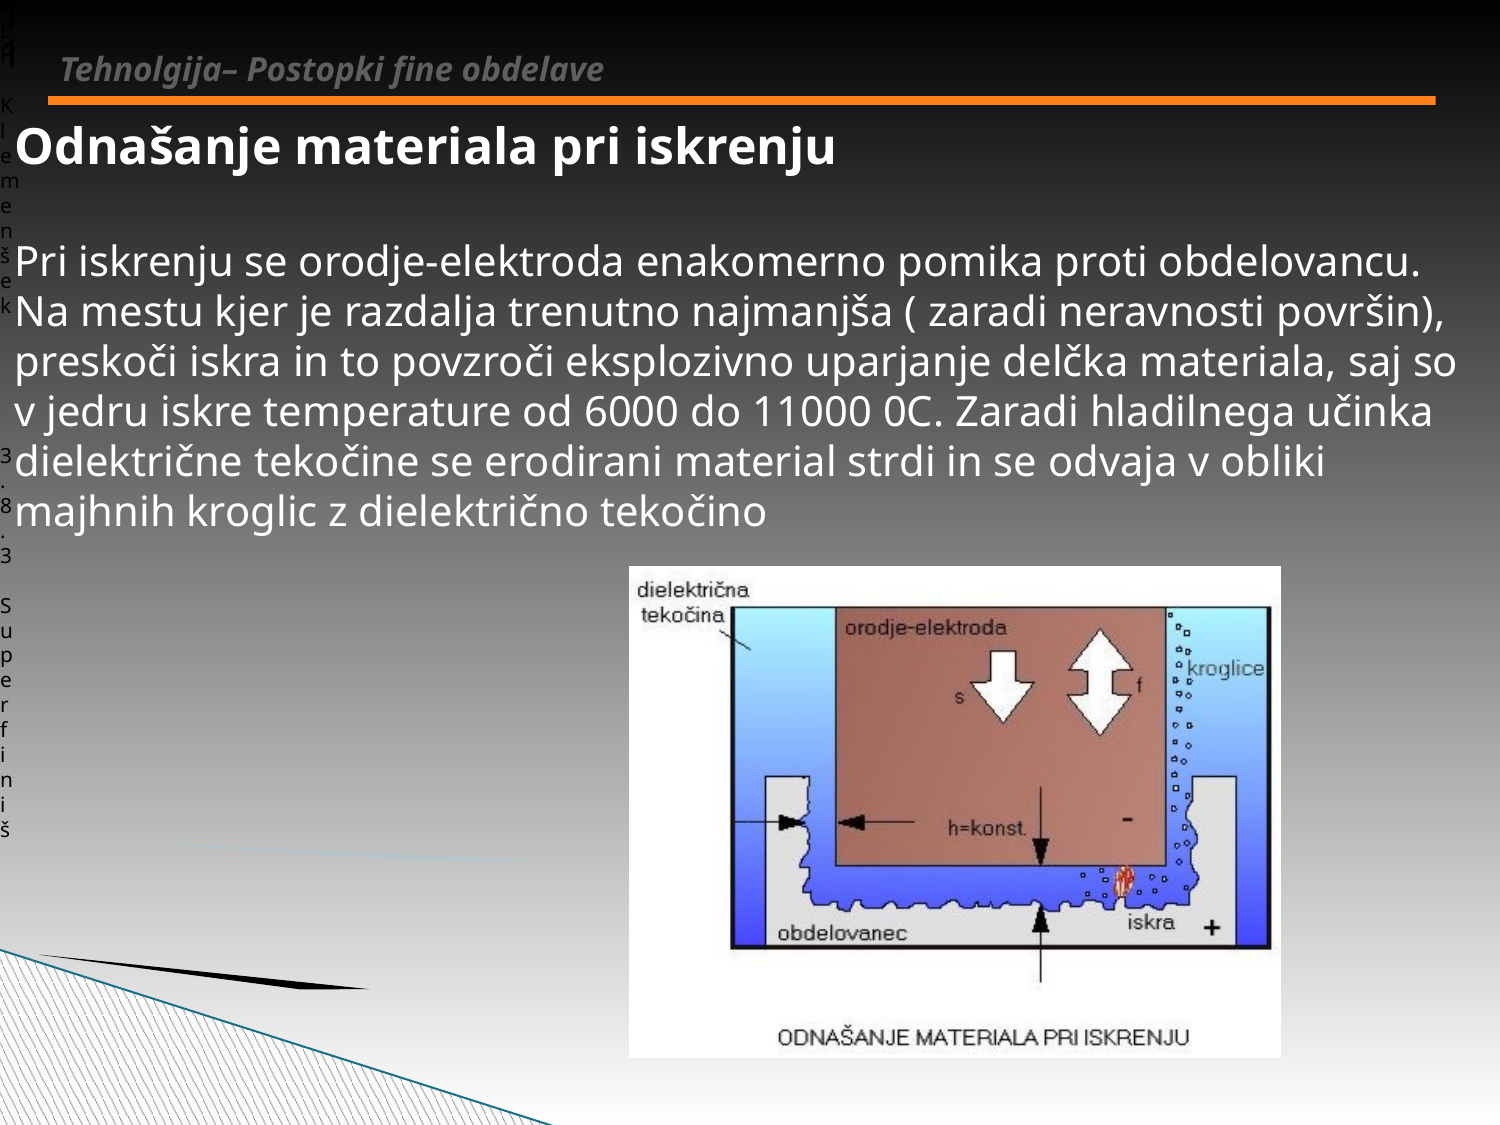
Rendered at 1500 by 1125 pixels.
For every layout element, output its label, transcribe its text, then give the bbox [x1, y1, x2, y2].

text_box Odnašanje materiala pri iskrenju Pri iskrenju se orodje-elektroda enakomerno pomika proti obdelovancu. Na mestu kjer je razdalja trenutno najmanjša ( zaradi neravnosti površin), preskoči iskra in to povzroči eksplozivno uparjanje delčka materiala, saj so v jedru iskre temperature od 6000 do 11000 0C. Zaradi hladilnega učinka dielektrične tekočine se erodirani material strdi in se odvaja v obliki majhnih kroglic z dielektrično tekočino [0, 107, 1500, 543]
picture [629, 566, 1281, 1058]
picture [0, 952, 543, 1125]
